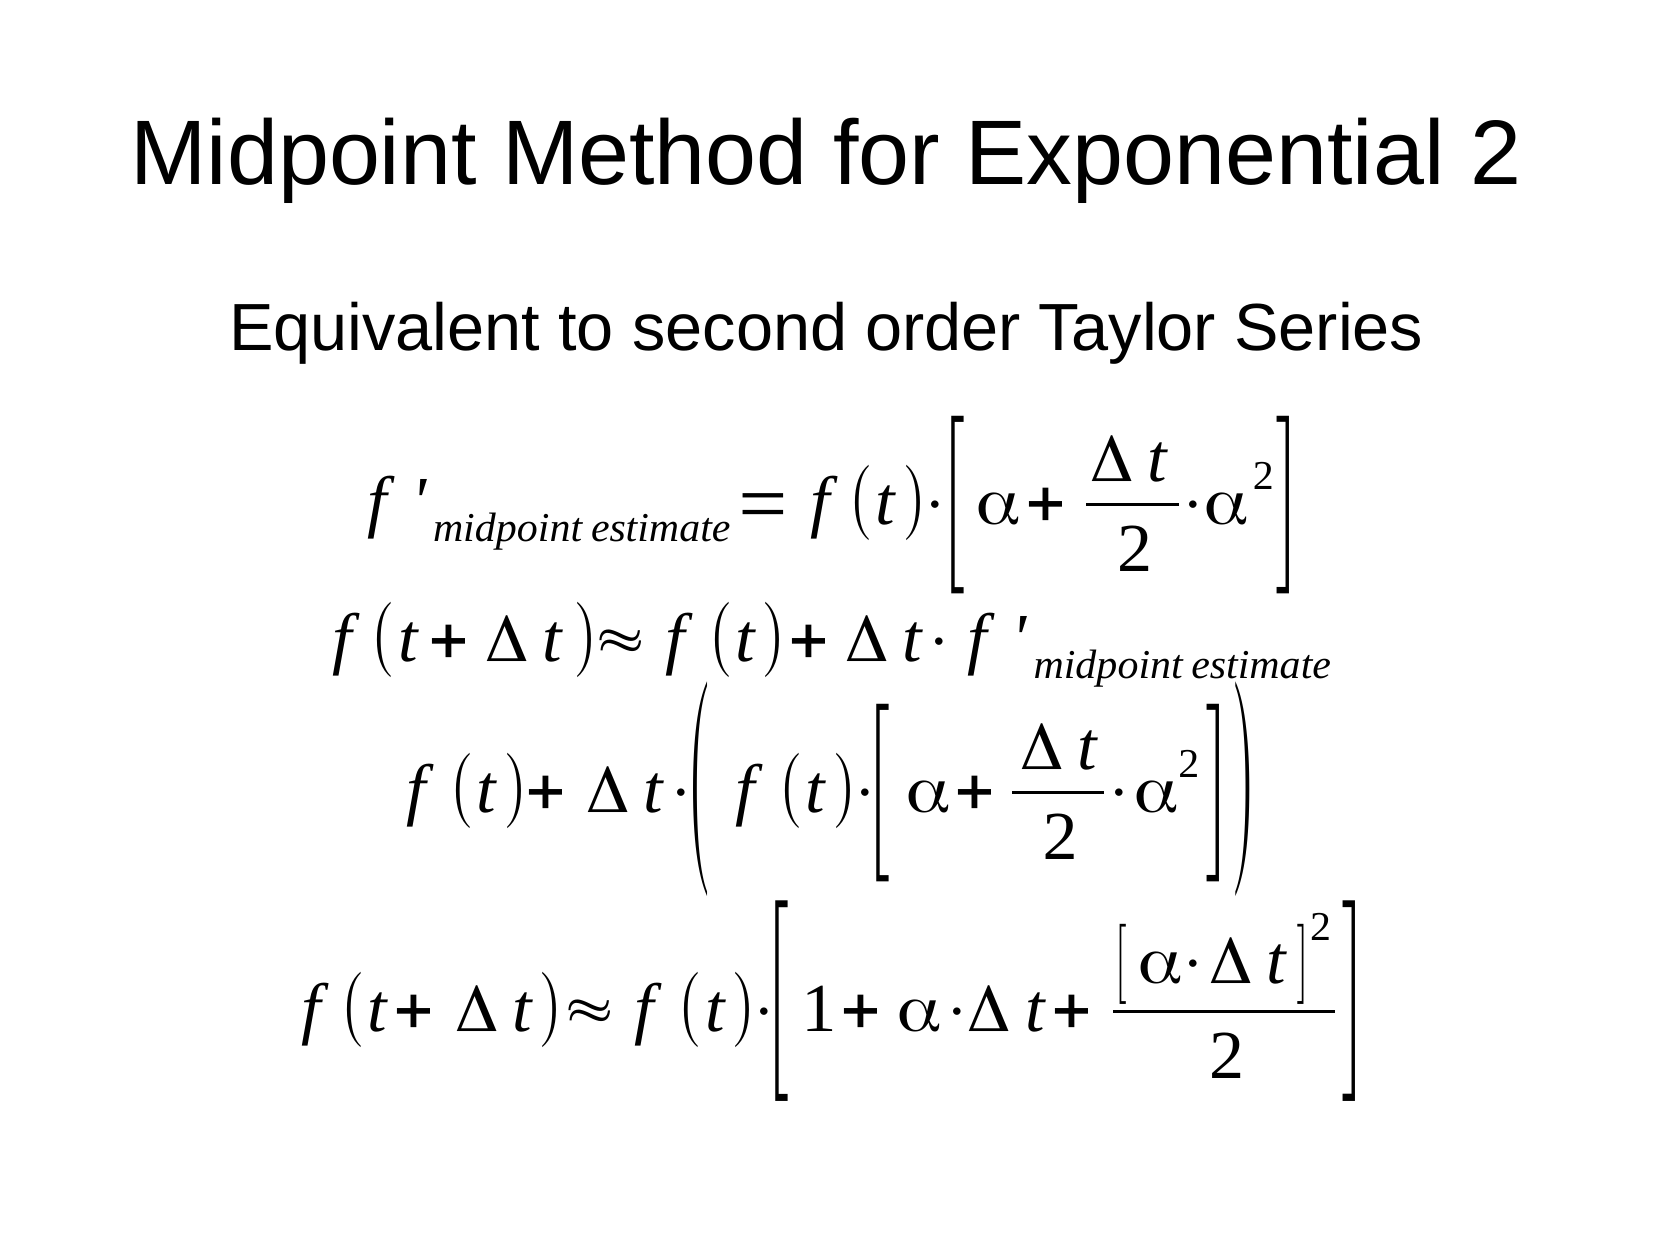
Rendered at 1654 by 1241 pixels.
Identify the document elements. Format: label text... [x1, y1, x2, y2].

chart [266, 412, 1388, 1103]
list Equivalent to second order Taylor Series [82, 290, 1571, 1109]
title Midpoint Method for Exponential 2 [82, 49, 1571, 257]
